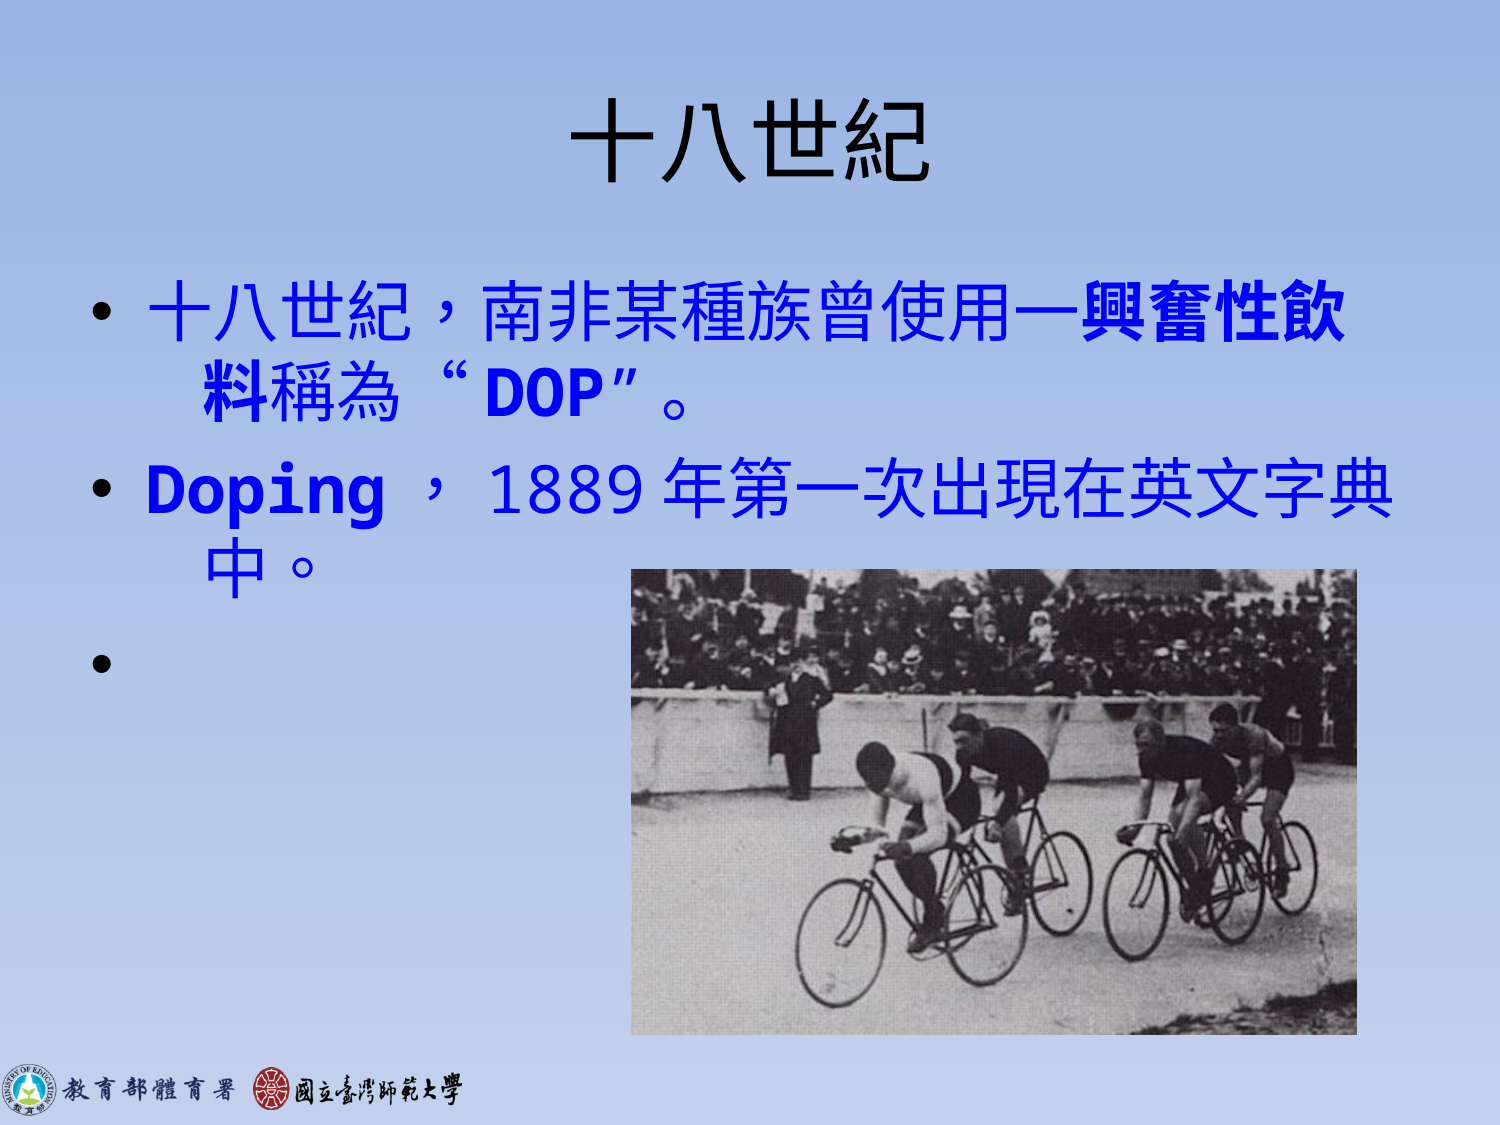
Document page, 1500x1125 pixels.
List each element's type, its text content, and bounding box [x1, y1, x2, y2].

picture [631, 569, 1357, 1035]
title 十八世紀 [75, 45, 1426, 233]
list 十八世紀，南非某種族曾使用一興奮性飲料稱為“DOP”。 Doping，1889年第一次出現在英文字典中。 [75, 262, 1426, 1005]
